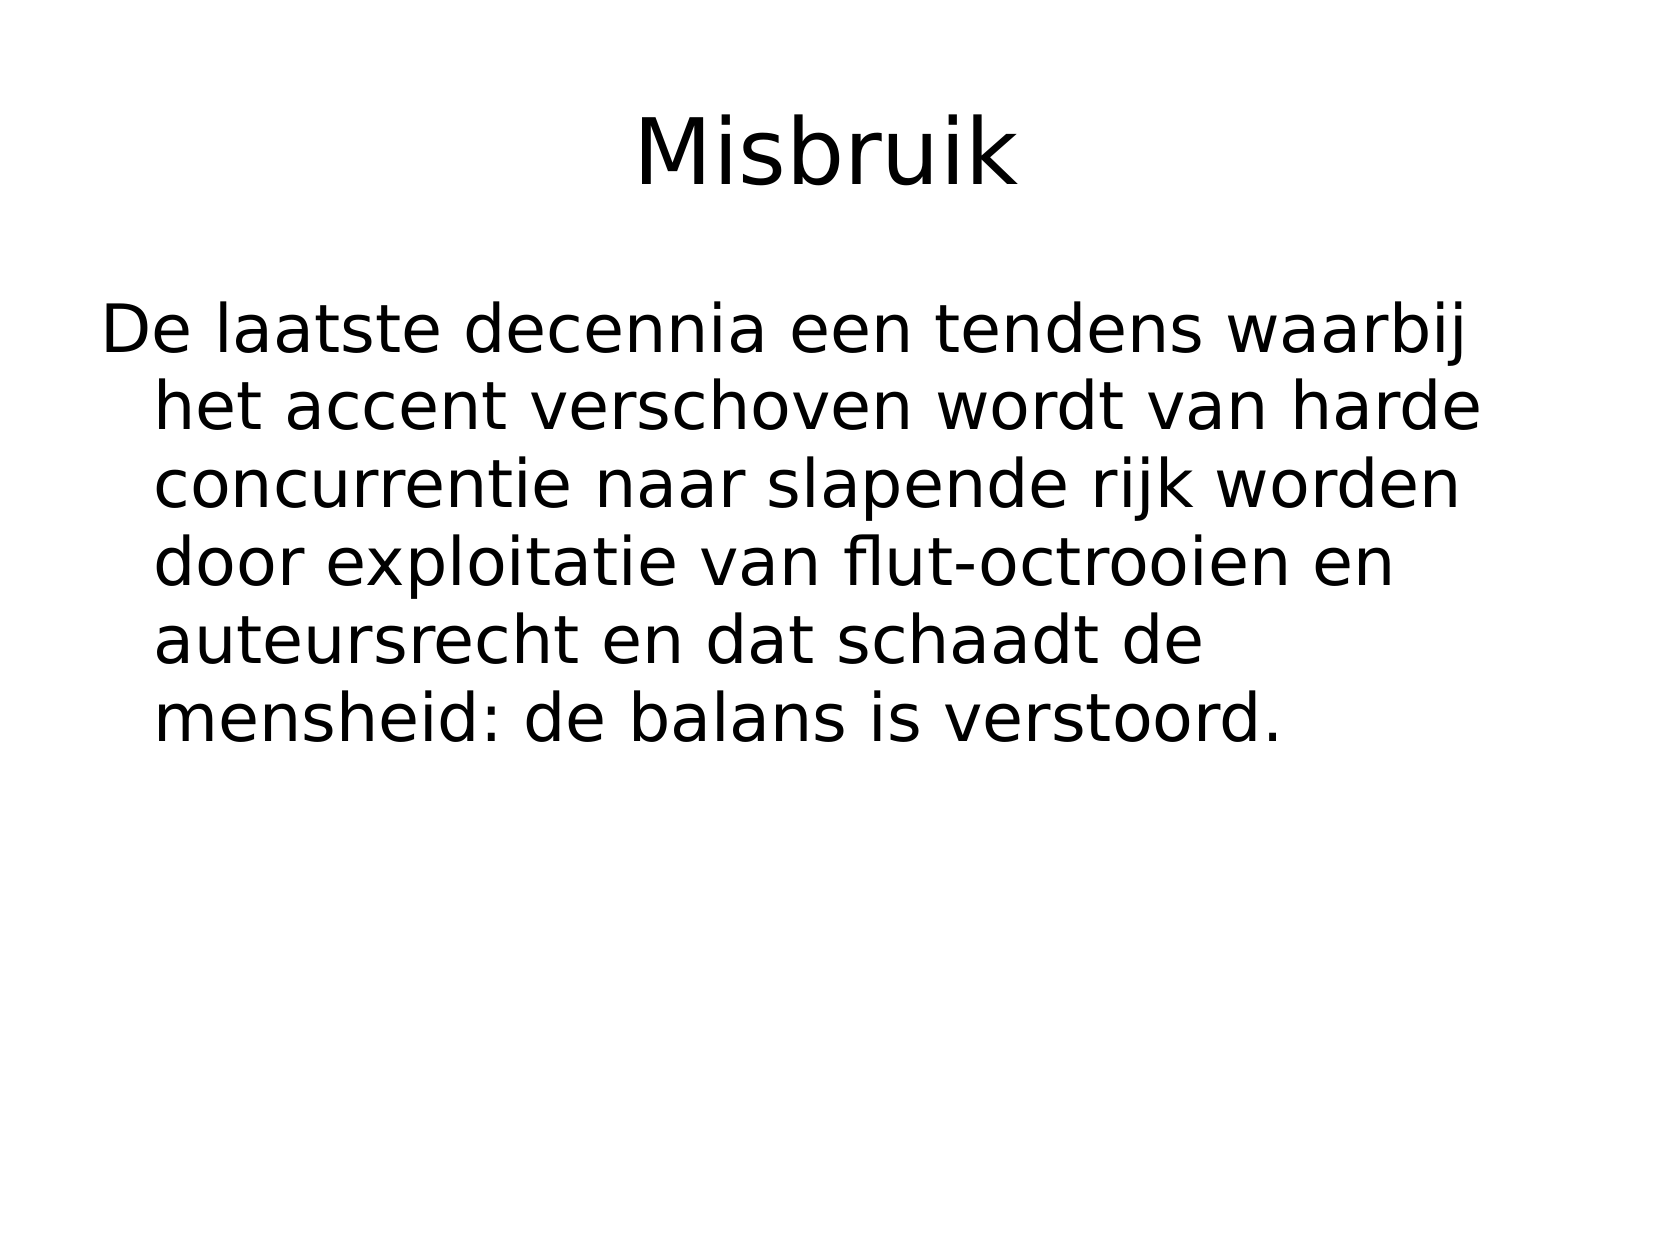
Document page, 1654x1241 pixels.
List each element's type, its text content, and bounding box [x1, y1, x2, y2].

title Misbruik [82, 56, 1571, 250]
list De laatste decennia een tendens waarbij het accent verschoven wordt van harde concurrentie naar slapende rijk worden door exploitatie van flut-octrooien en auteursrecht en dat schaadt de mensheid: de balans is verstoord. [82, 290, 1571, 1094]
